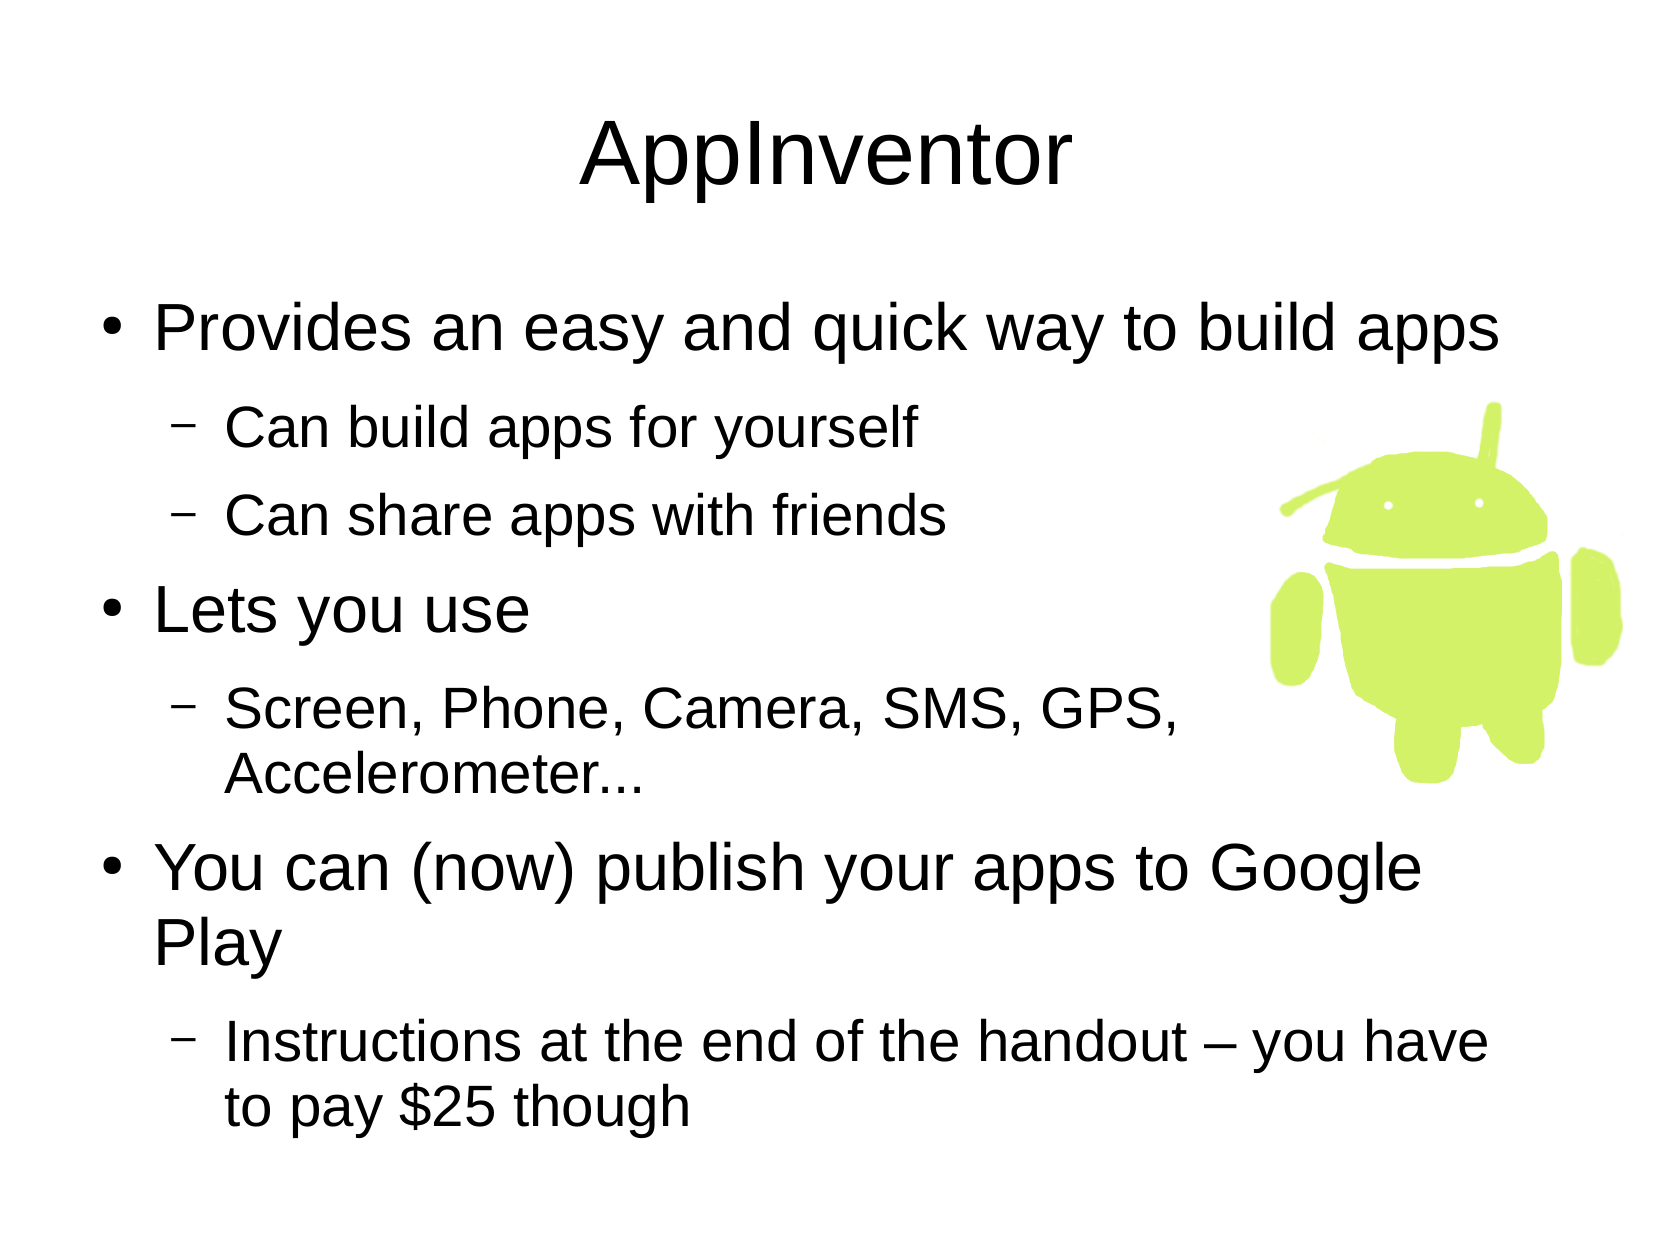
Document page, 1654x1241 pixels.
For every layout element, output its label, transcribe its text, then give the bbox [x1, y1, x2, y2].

title AppInventor [82, 49, 1571, 257]
picture [1260, 389, 1623, 836]
list Provides an easy and quick way to build apps Can build apps for yourself Can share apps with friends Lets you use Screen, Phone, Camera, SMS, GPS, Accelerometer... You can (now) publish your apps to Google Play Instructions at the end of the handout – you have to pay $25 though [82, 290, 1538, 1171]
